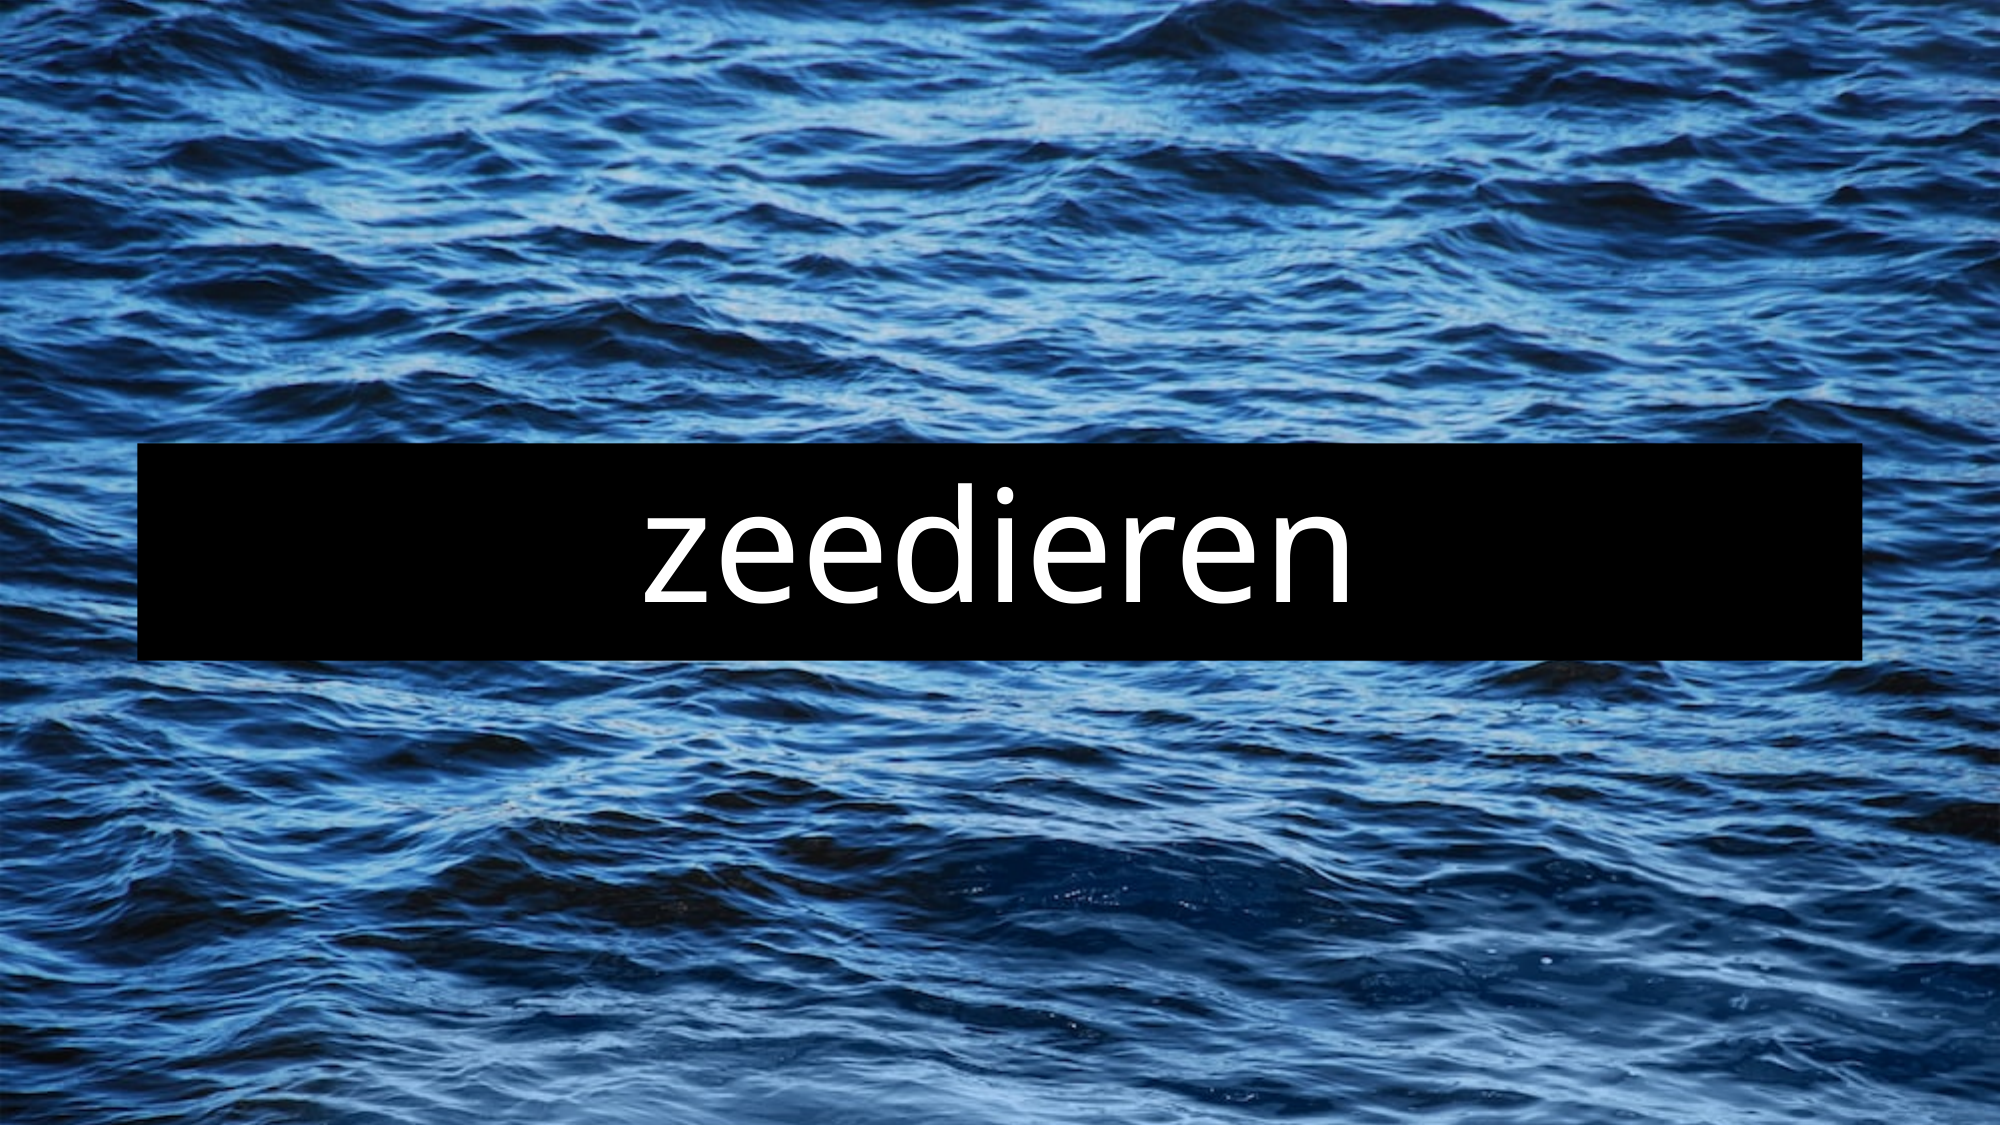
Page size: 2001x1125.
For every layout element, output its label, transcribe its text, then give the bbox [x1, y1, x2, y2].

picture [0, 0, 2000, 1125]
title zeedieren [137, 443, 1863, 661]
